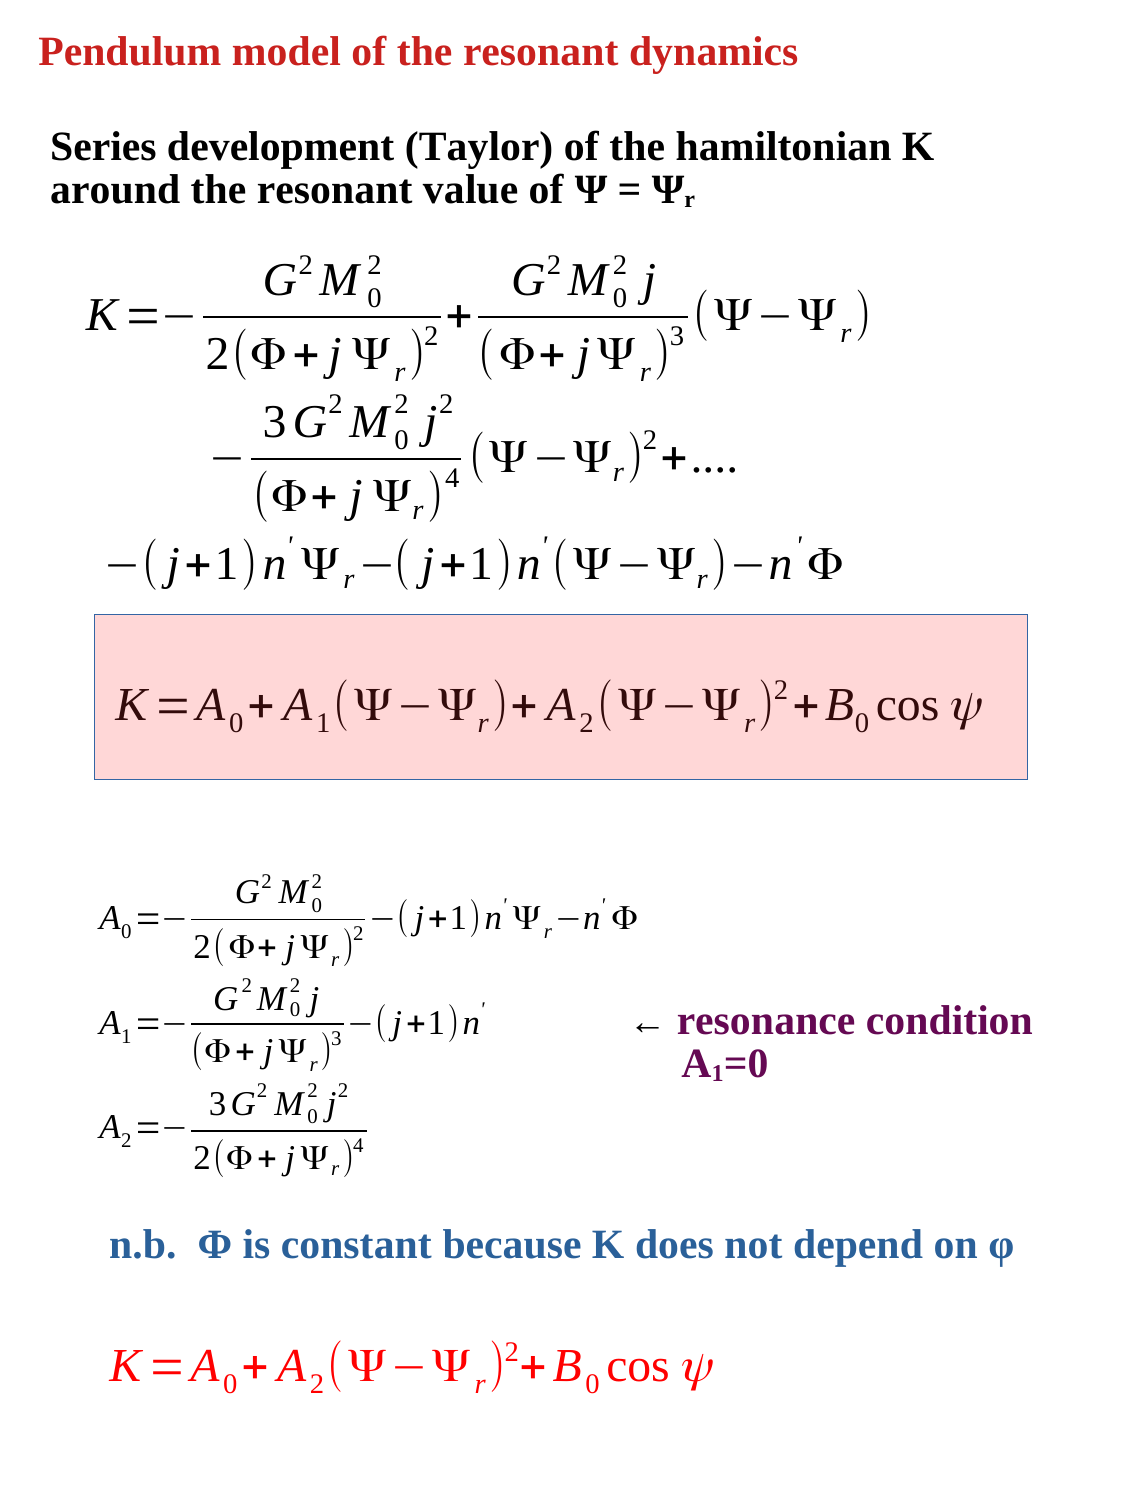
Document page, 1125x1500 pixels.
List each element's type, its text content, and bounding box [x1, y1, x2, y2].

chart [70, 248, 882, 596]
text_box Pendulum model of the resonant dynamics [23, 23, 1087, 82]
text_box Series development (Taylor) of the hamiltonian K around the resonant value of Ψ = Ψr [35, 118, 1004, 233]
text_box ← resonance condition A1=0 [614, 992, 1075, 1107]
chart [94, 1334, 723, 1401]
text_box [94, 614, 1028, 780]
text_box n.b. Φ is constant because K does not depend on φ [94, 1216, 1063, 1319]
chart [86, 868, 693, 1181]
